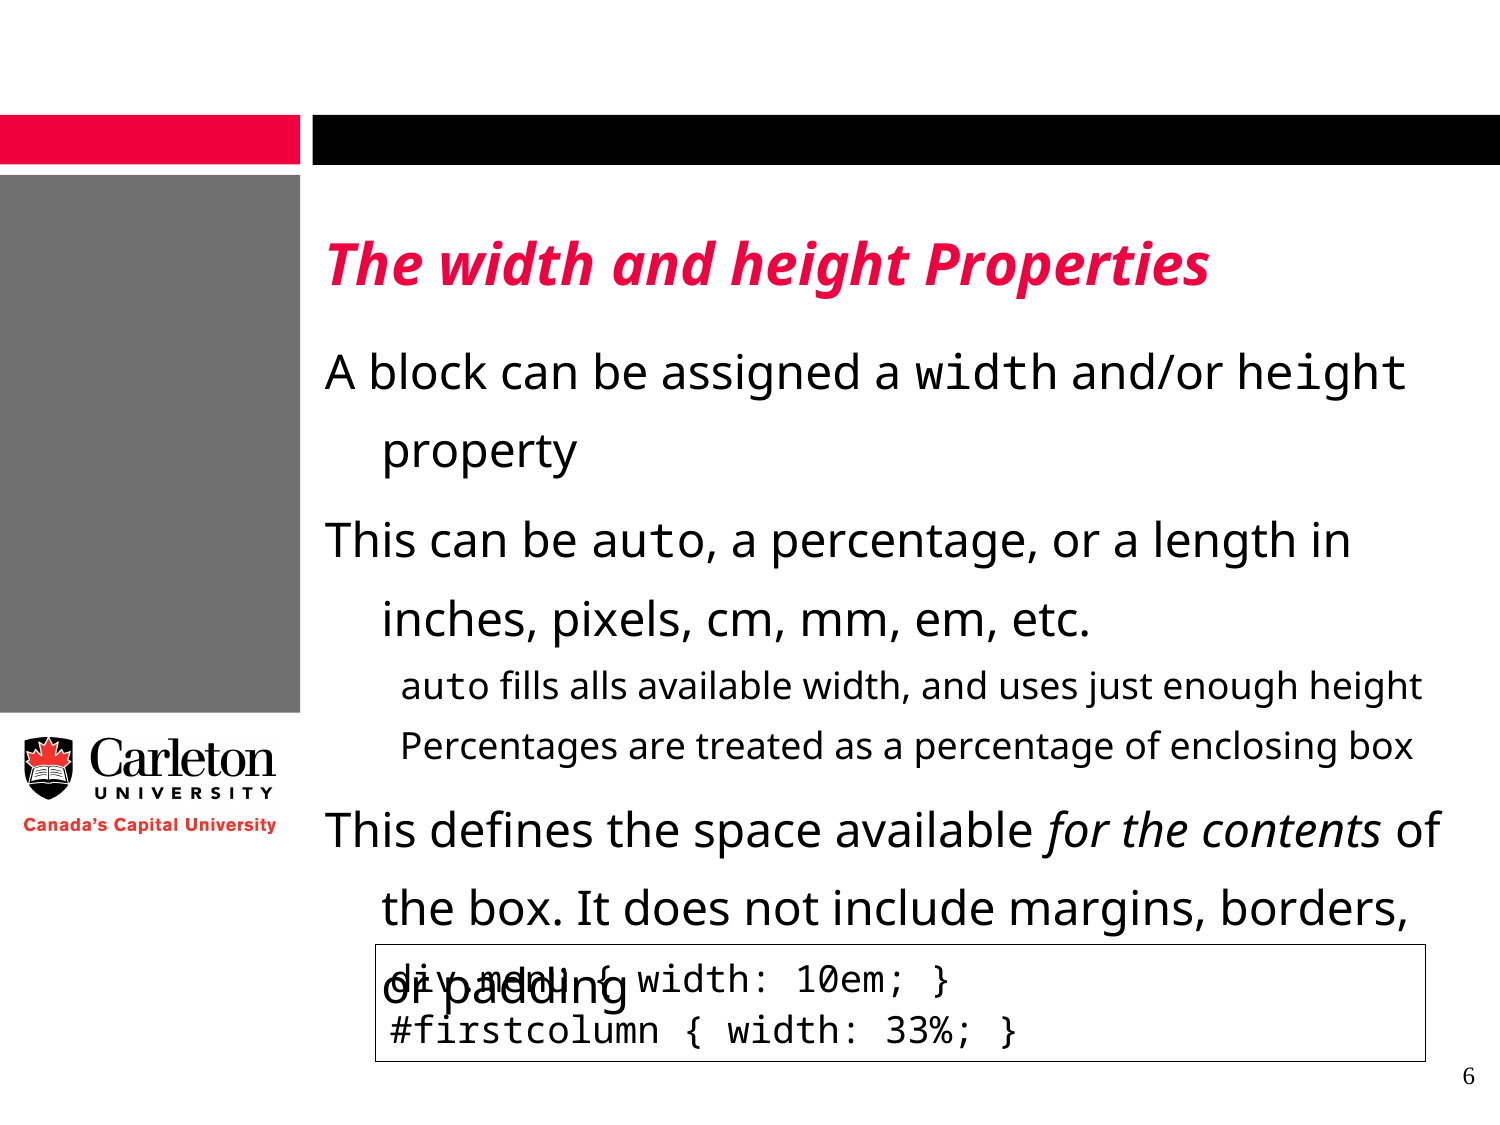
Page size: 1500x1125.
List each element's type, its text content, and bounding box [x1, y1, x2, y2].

picture [24, 737, 276, 834]
list A block can be assigned a width and/or height property This can be auto, a percentage, or a length in inches, pixels, cm, mm, em, etc. auto fills alls available width, and uses just enough height Percentages are treated as a percentage of enclosing box This defines the space available for the contents of the box. It does not include margins, borders, or padding [324, 324, 1450, 1036]
text_box div.menu { width: 10em; } #firstcolumn { width: 33%; } [375, 944, 1426, 1051]
title The width and height Properties [324, 187, 1450, 324]
